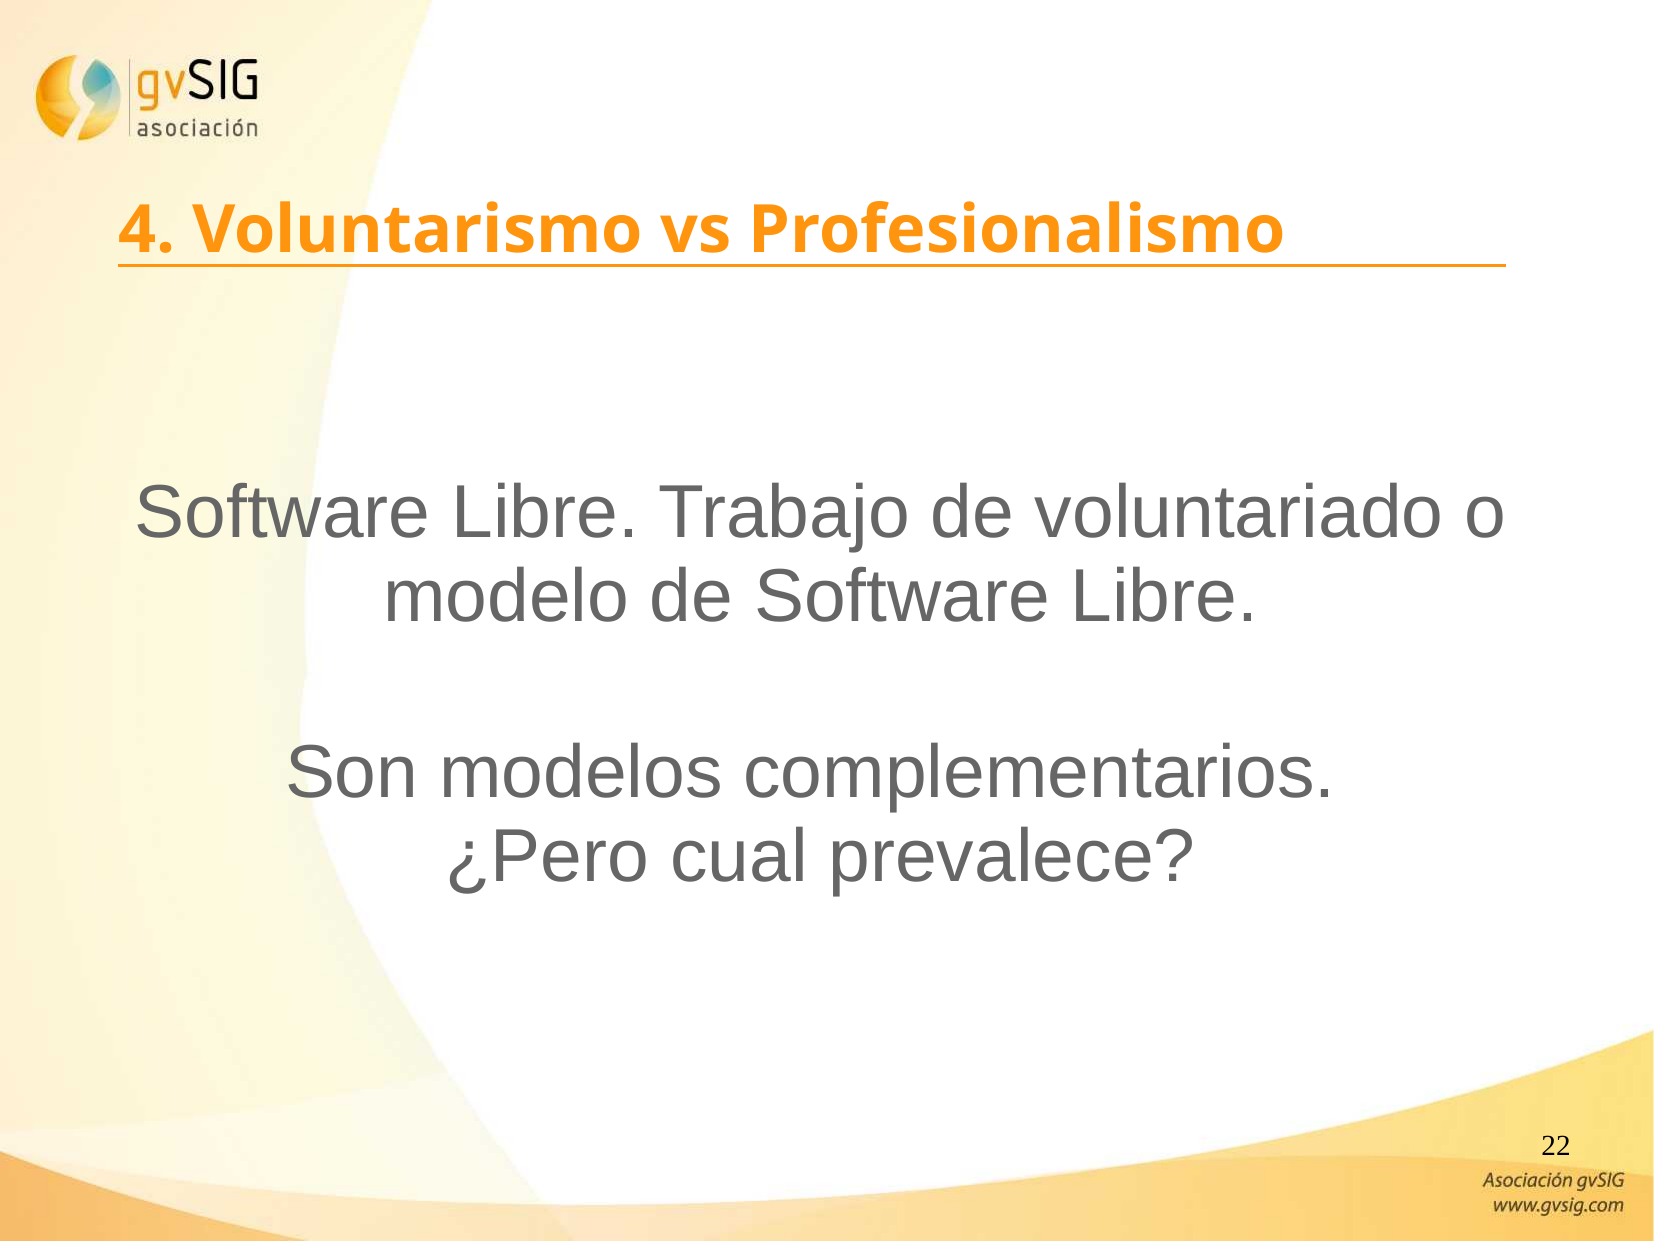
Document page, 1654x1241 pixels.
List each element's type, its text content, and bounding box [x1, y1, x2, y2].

text_box Software Libre. Trabajo de voluntariado o modelo de Software Libre. Son modelos complementarios. ¿Pero cual prevalece? [112, 461, 1530, 990]
picture [0, 0, 1654, 1241]
title 4. Voluntarismo vs Profesionalismo [118, 177, 1607, 276]
